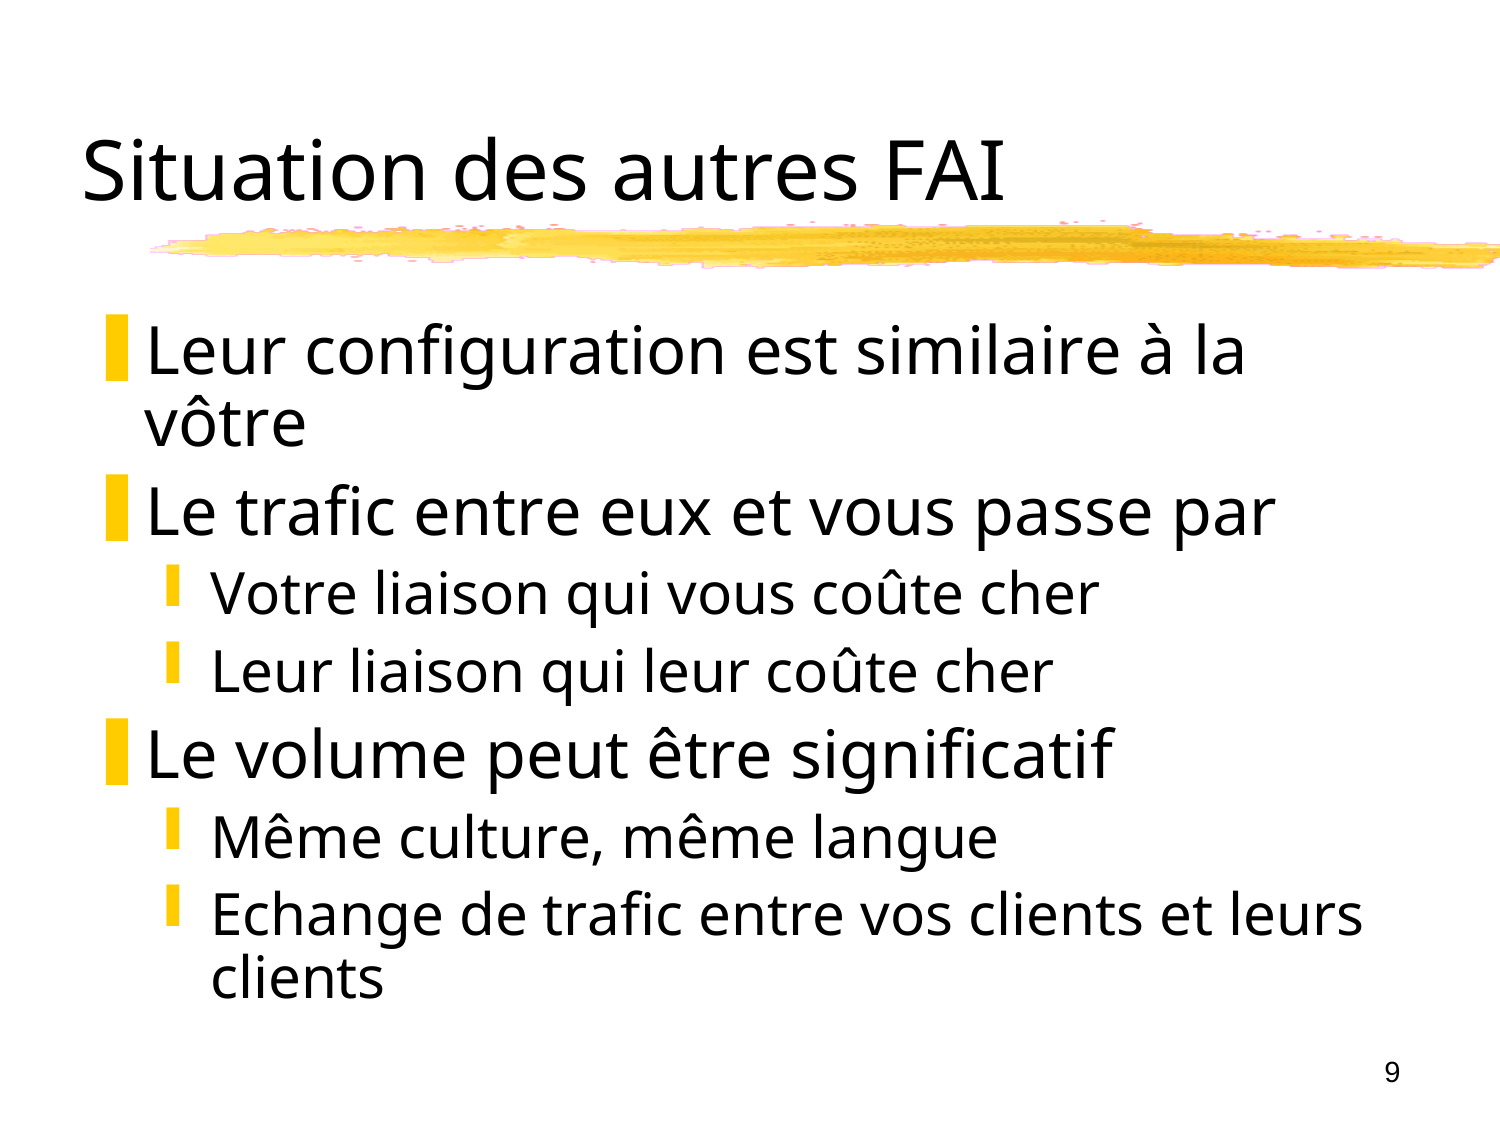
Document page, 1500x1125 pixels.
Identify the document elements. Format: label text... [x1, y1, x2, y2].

list Leur configuration est similaire à la vôtre Le trafic entre eux et vous passe par Votre liaison qui vous coûte cher Leur liaison qui leur coûte cher Le volume peut être significatif Même culture, même langue Echange de trafic entre vos clients et leurs clients [74, 309, 1417, 1019]
title Situation des autres FAI [66, 37, 1342, 225]
text_box <number> [1104, 1021, 1416, 1096]
picture [150, 215, 1500, 279]
